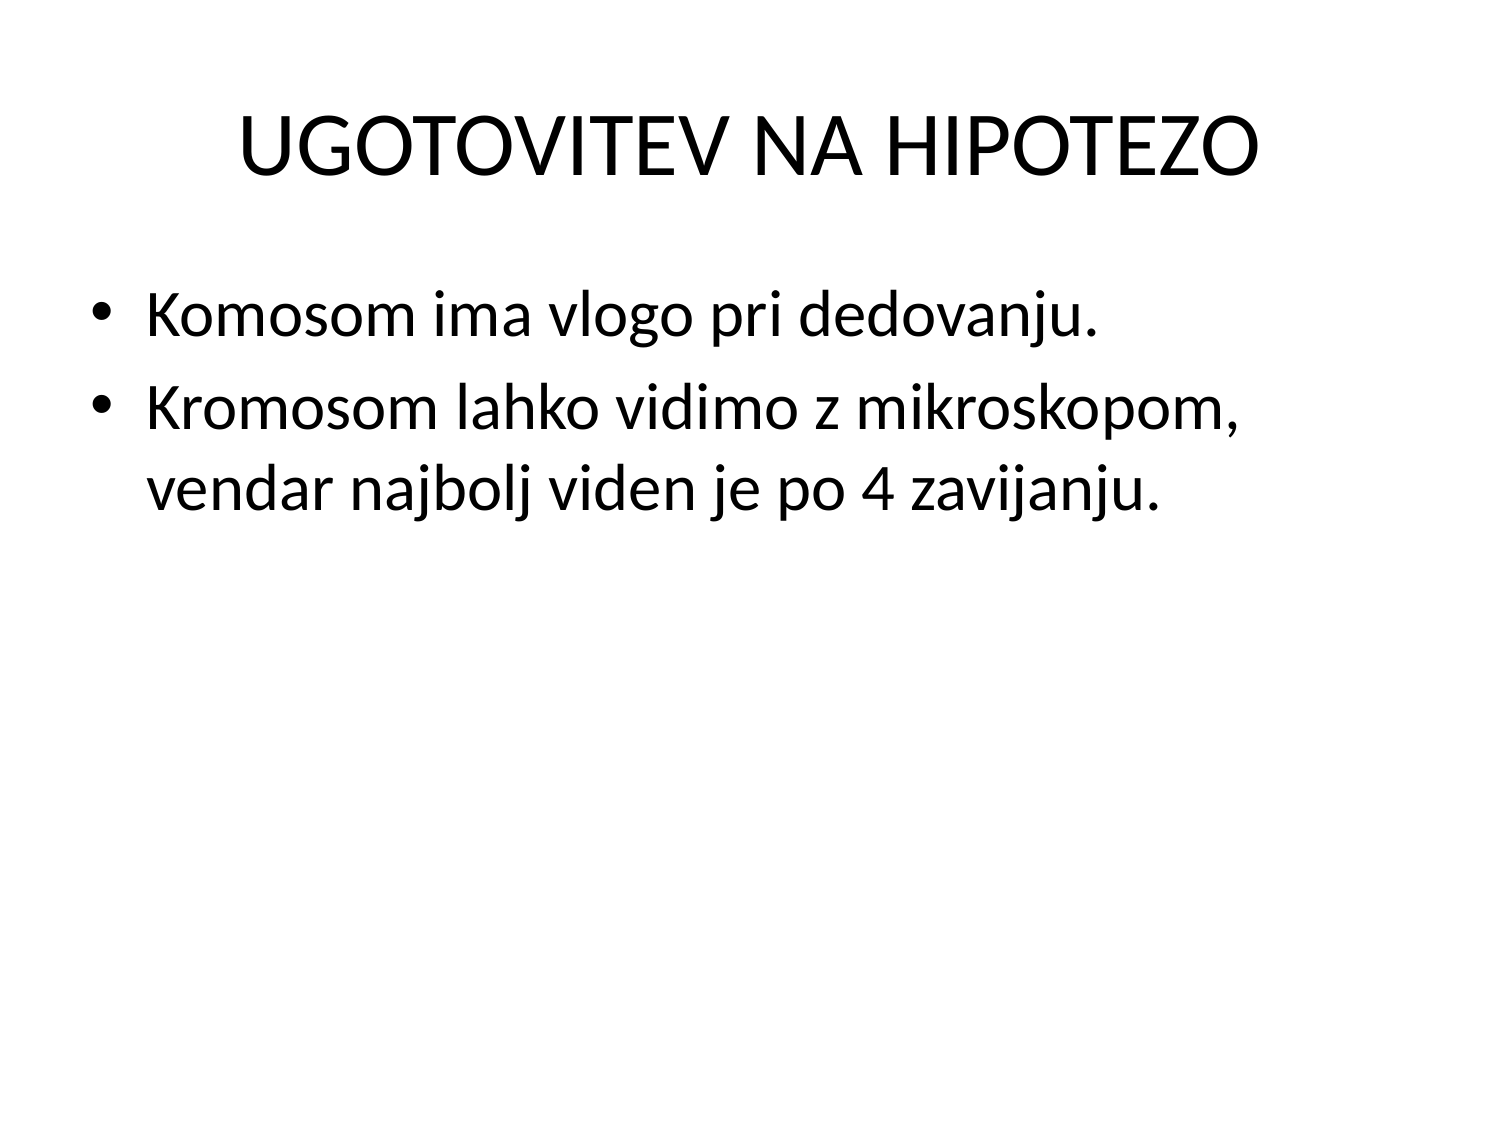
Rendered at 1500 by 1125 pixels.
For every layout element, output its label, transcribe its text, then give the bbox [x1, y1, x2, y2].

list Komosom ima vlogo pri dedovanju. Kromosom lahko vidimo z mikroskopom, vendar najbolj viden je po 4 zavijanju. [75, 262, 1425, 1005]
title UGOTOVITEV NA HIPOTEZO [75, 45, 1425, 233]
